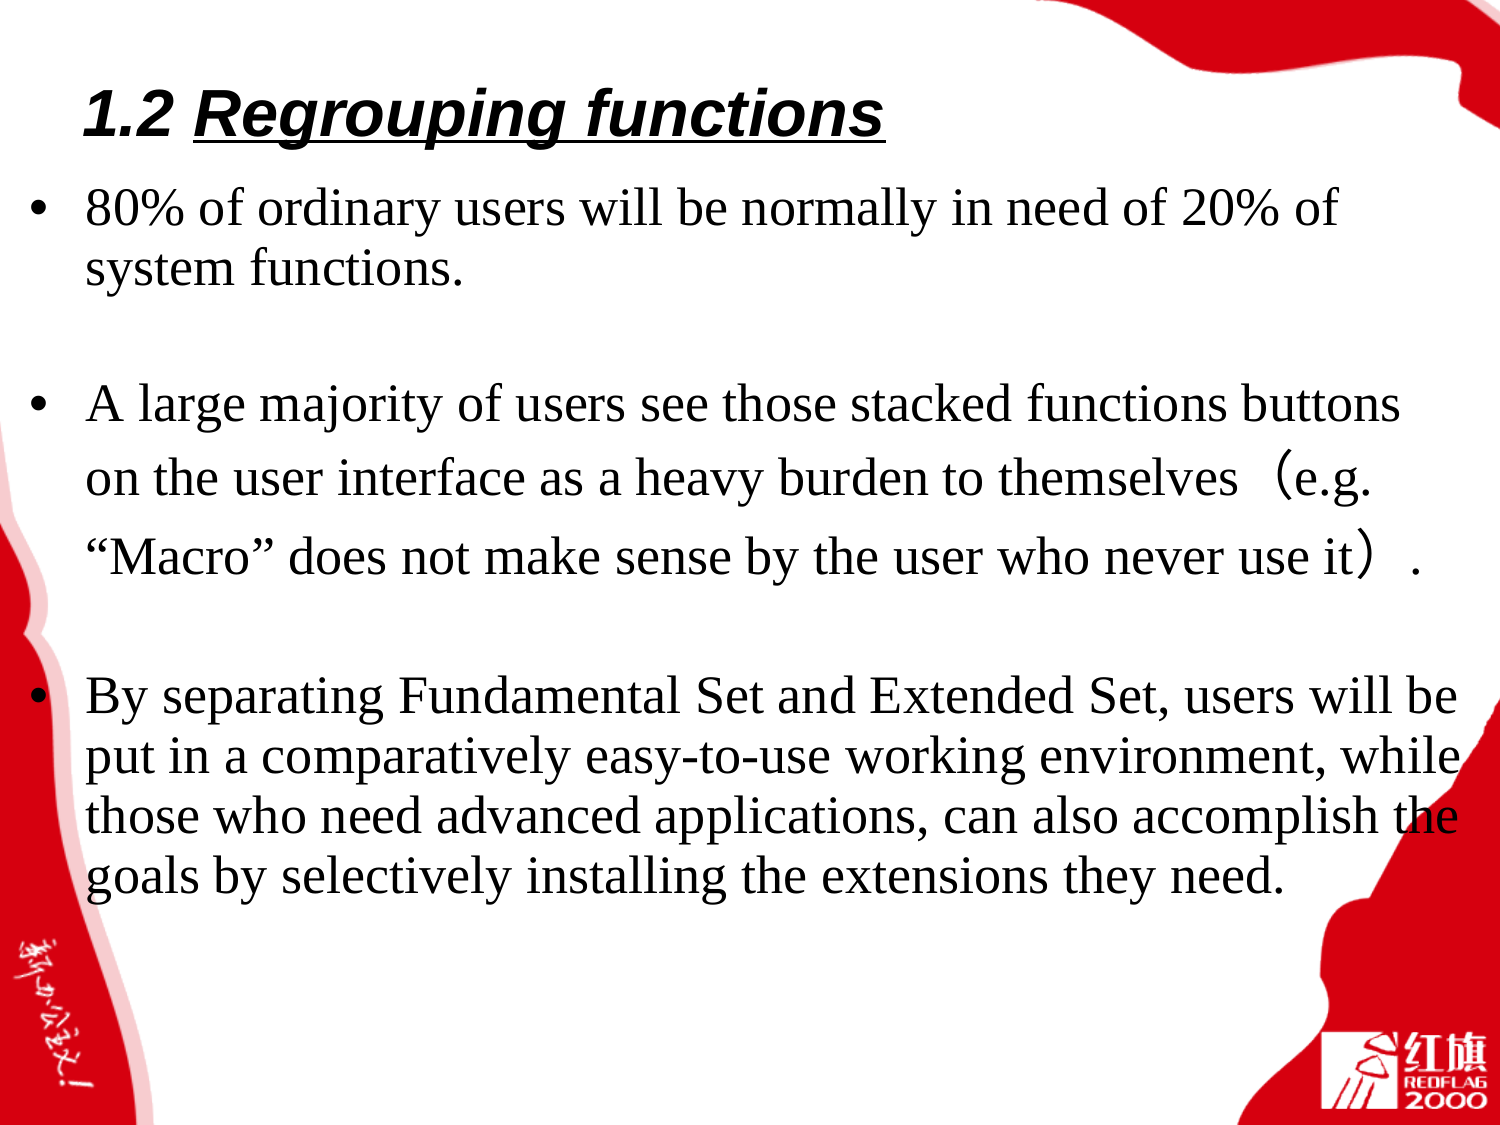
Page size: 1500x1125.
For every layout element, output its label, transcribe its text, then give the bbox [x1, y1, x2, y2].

picture [0, 0, 1500, 1125]
title 1.2 Regrouping functions [67, 19, 1418, 177]
list 80% of ordinary users will be normally in need of 20% of system functions. A large majority of users see those stacked functions buttons on the user interface as a heavy burden to themselves（e.g. “Macro” does not make sense by the user who never use it）. By separating Fundamental Set and Extended Set, users will be put in a comparatively easy-to-use working environment, while those who need advanced applications, can also accomplish the goals by selectively installing the extensions they need. [29, 177, 1469, 883]
